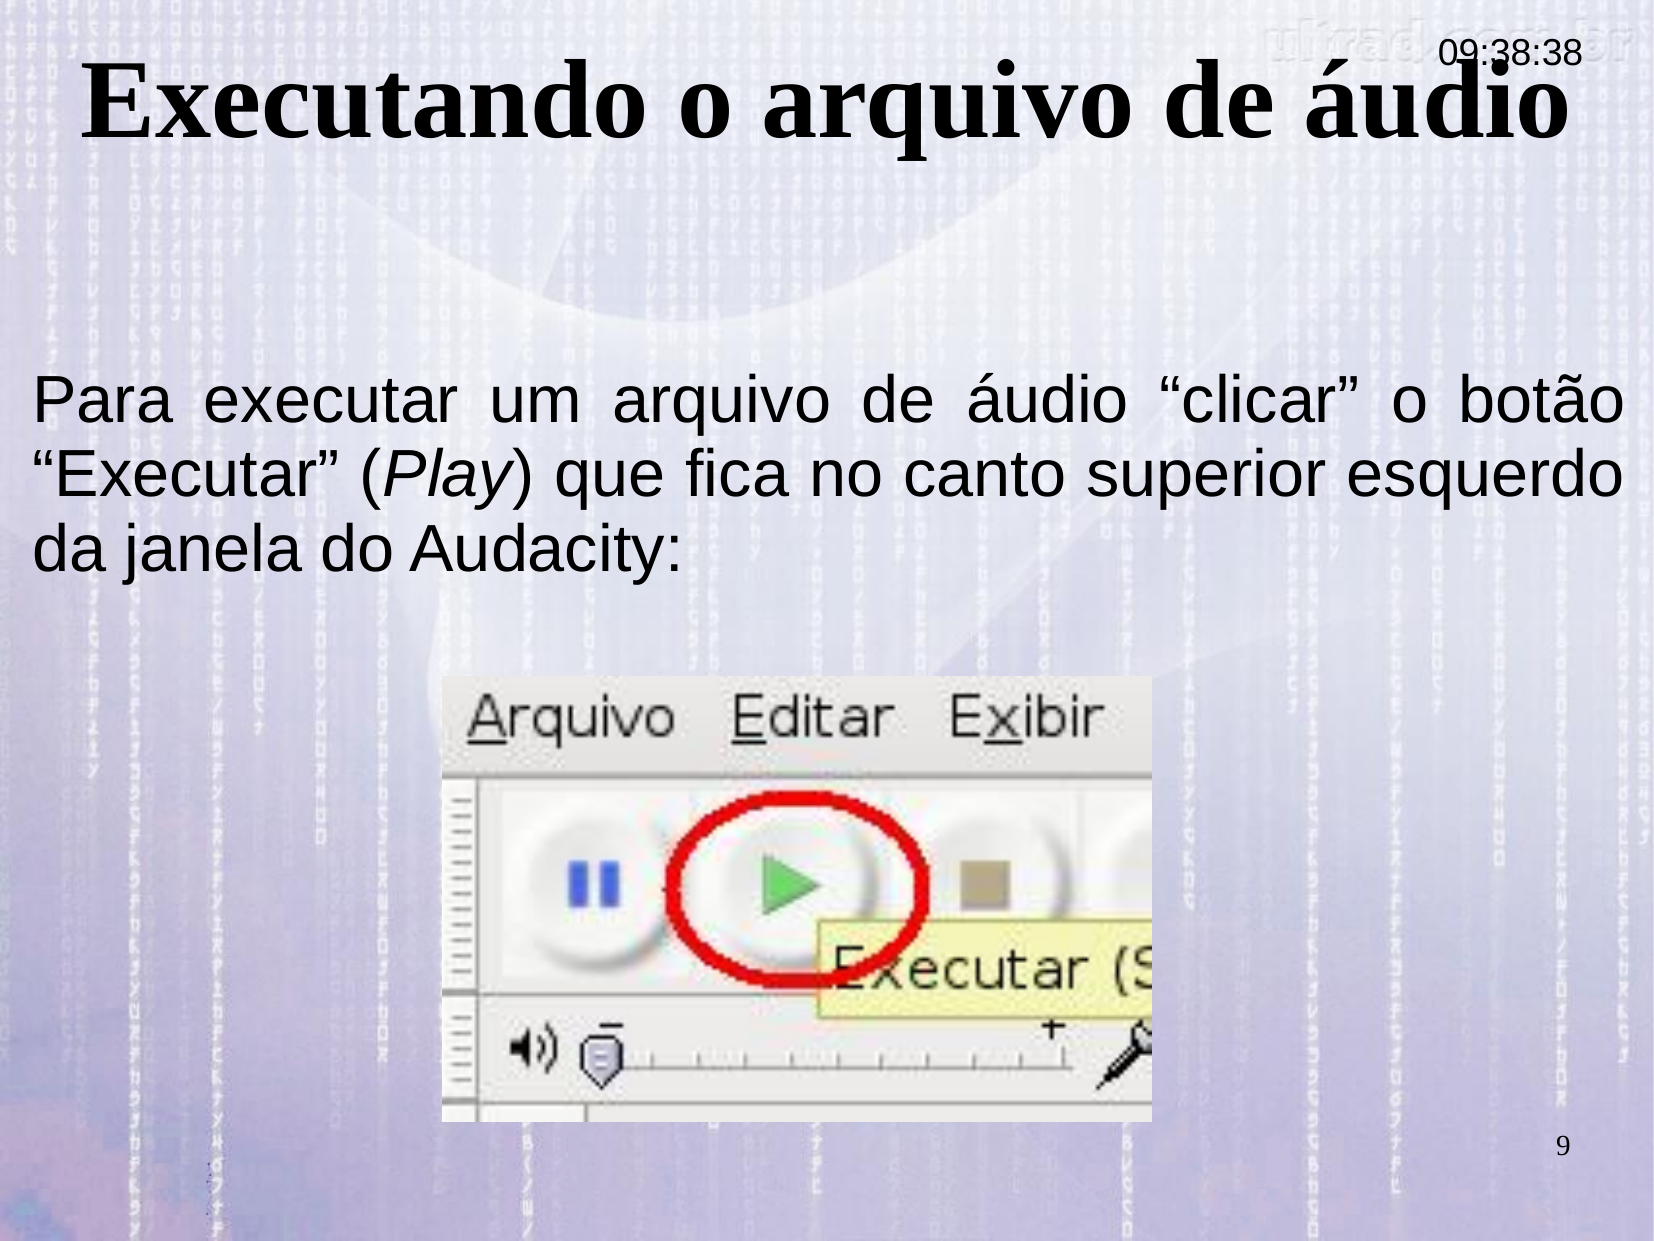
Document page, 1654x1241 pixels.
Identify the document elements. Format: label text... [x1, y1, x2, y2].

text_box Para executar um arquivo de áudio “clicar” o botão “Executar” (Play) que fica no canto superior esquerdo da janela do Audacity: [17, 354, 1641, 704]
text_box Executando o arquivo de áudio [29, 29, 1625, 191]
picture [0, 0, 1654, 1241]
text_box 12:04:16 [1423, 23, 1631, 94]
